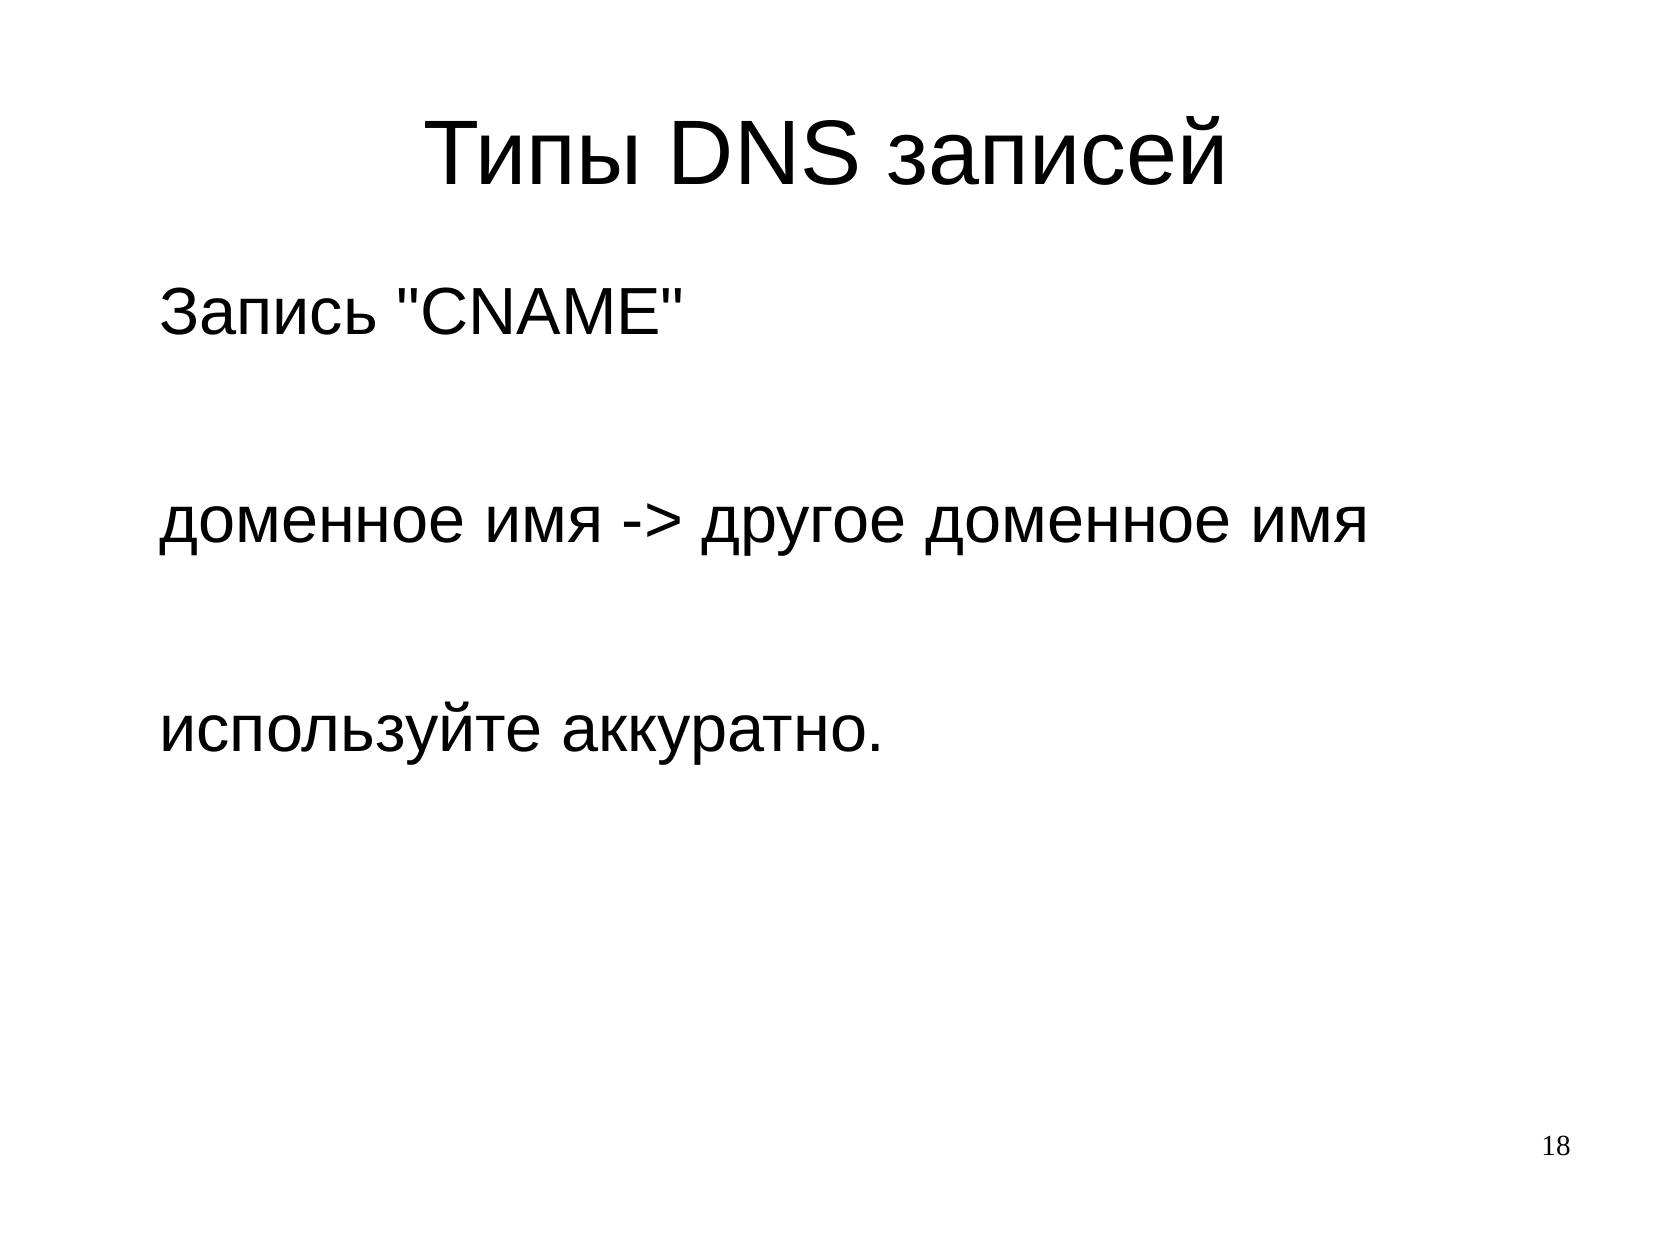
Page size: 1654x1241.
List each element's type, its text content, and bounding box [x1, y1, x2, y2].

list Запись "CNAME" доменное имя -> другое доменное имя используйте аккуратно. [88, 274, 1577, 1093]
title Типы DNS записей [82, 49, 1571, 257]
